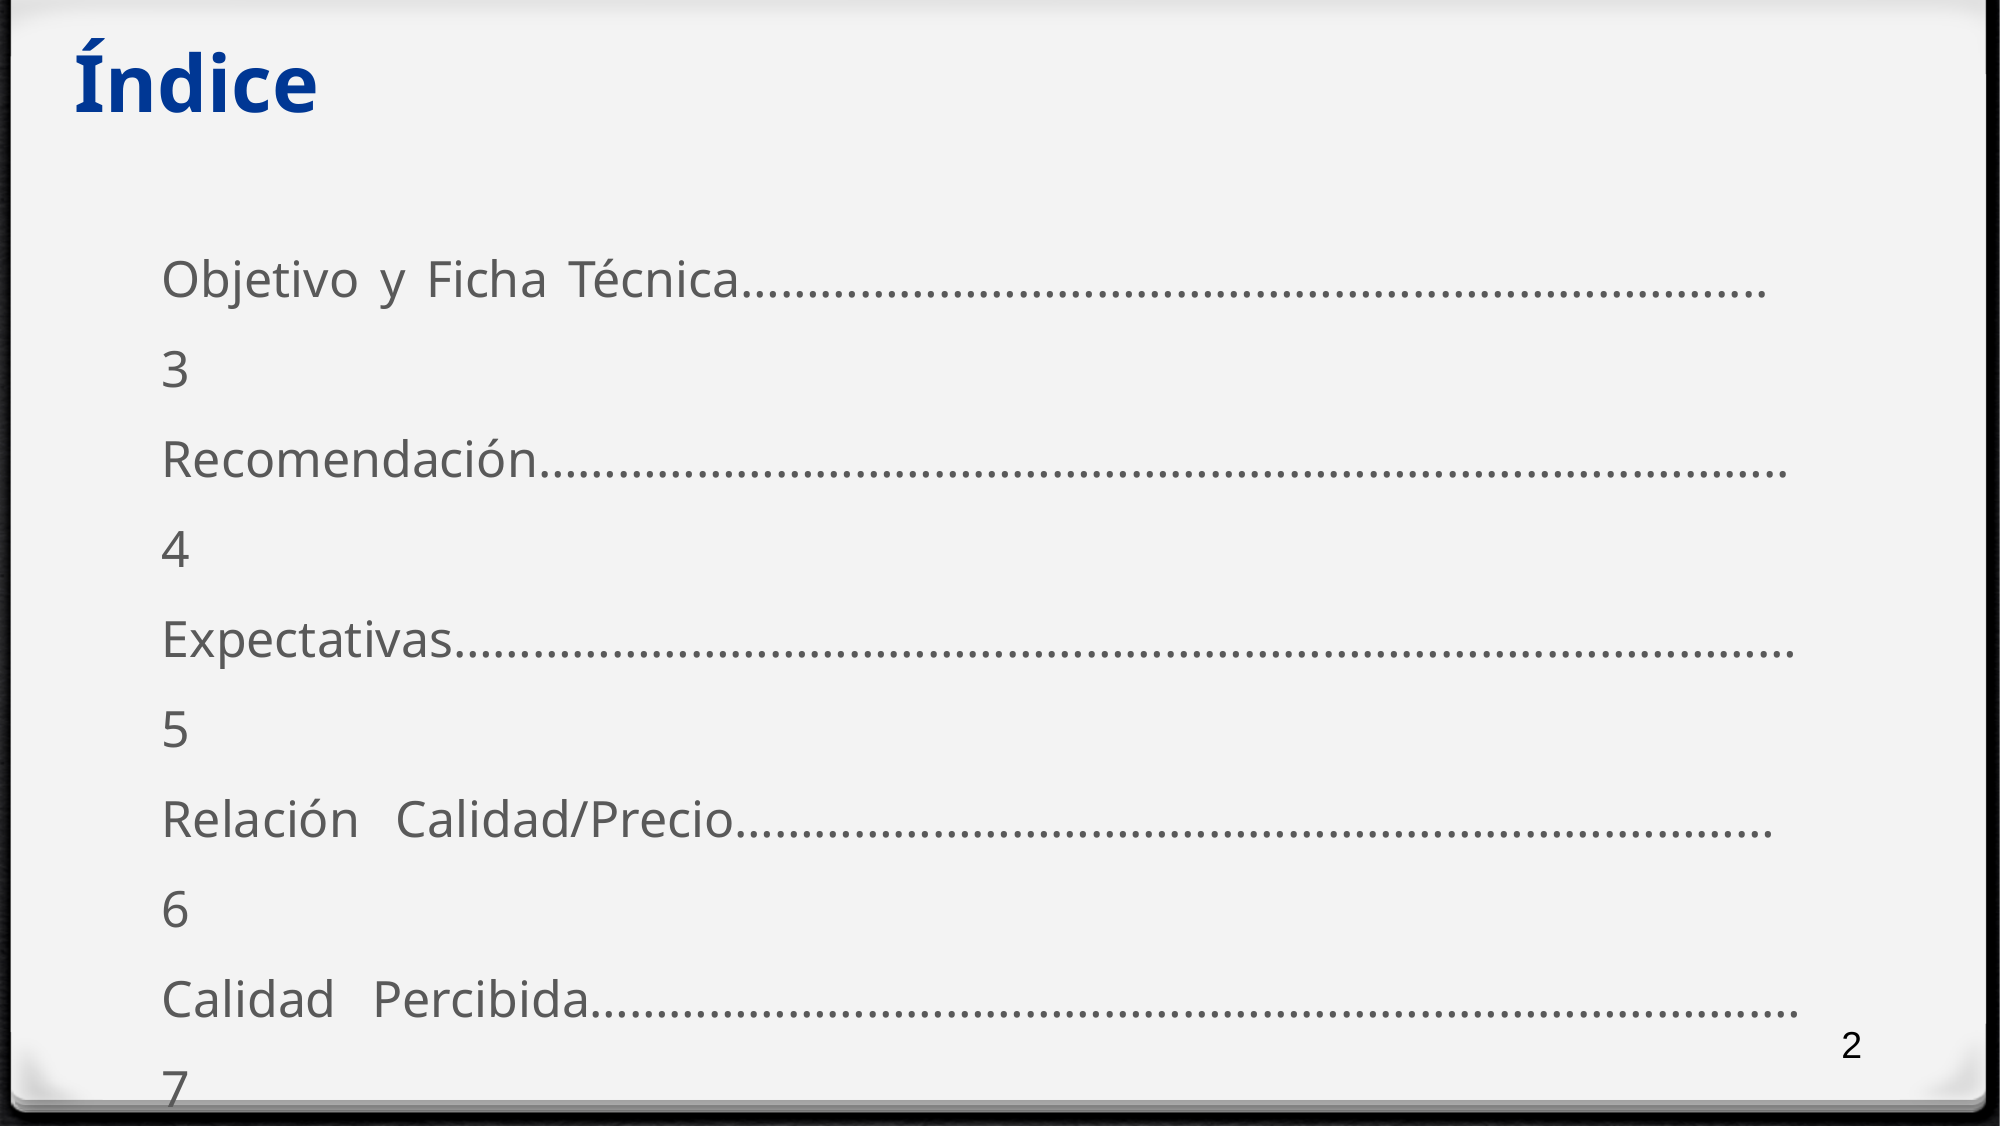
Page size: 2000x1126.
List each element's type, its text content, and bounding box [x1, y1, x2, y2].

text_box <number> [1413, 1013, 1880, 1074]
picture [0, 0, 2000, 1126]
text_box Índice [59, 26, 1937, 150]
text_box Objetivo y Ficha Técnica……………………………………………..………………….... 3 Recomendación………………………………………………………………………...……….. 4 Expectativas………………………………………………………………………...……………… 5 Relación Calidad/Precio………………………………………………………….………… 6 Calidad Percibida……………………………………………………………………………..… 7 Aportaciones de los visitantes…….………………………………………….....………14 Conclusiones y Recomendaciones…………………………………………………….19 [146, 210, 1850, 953]
